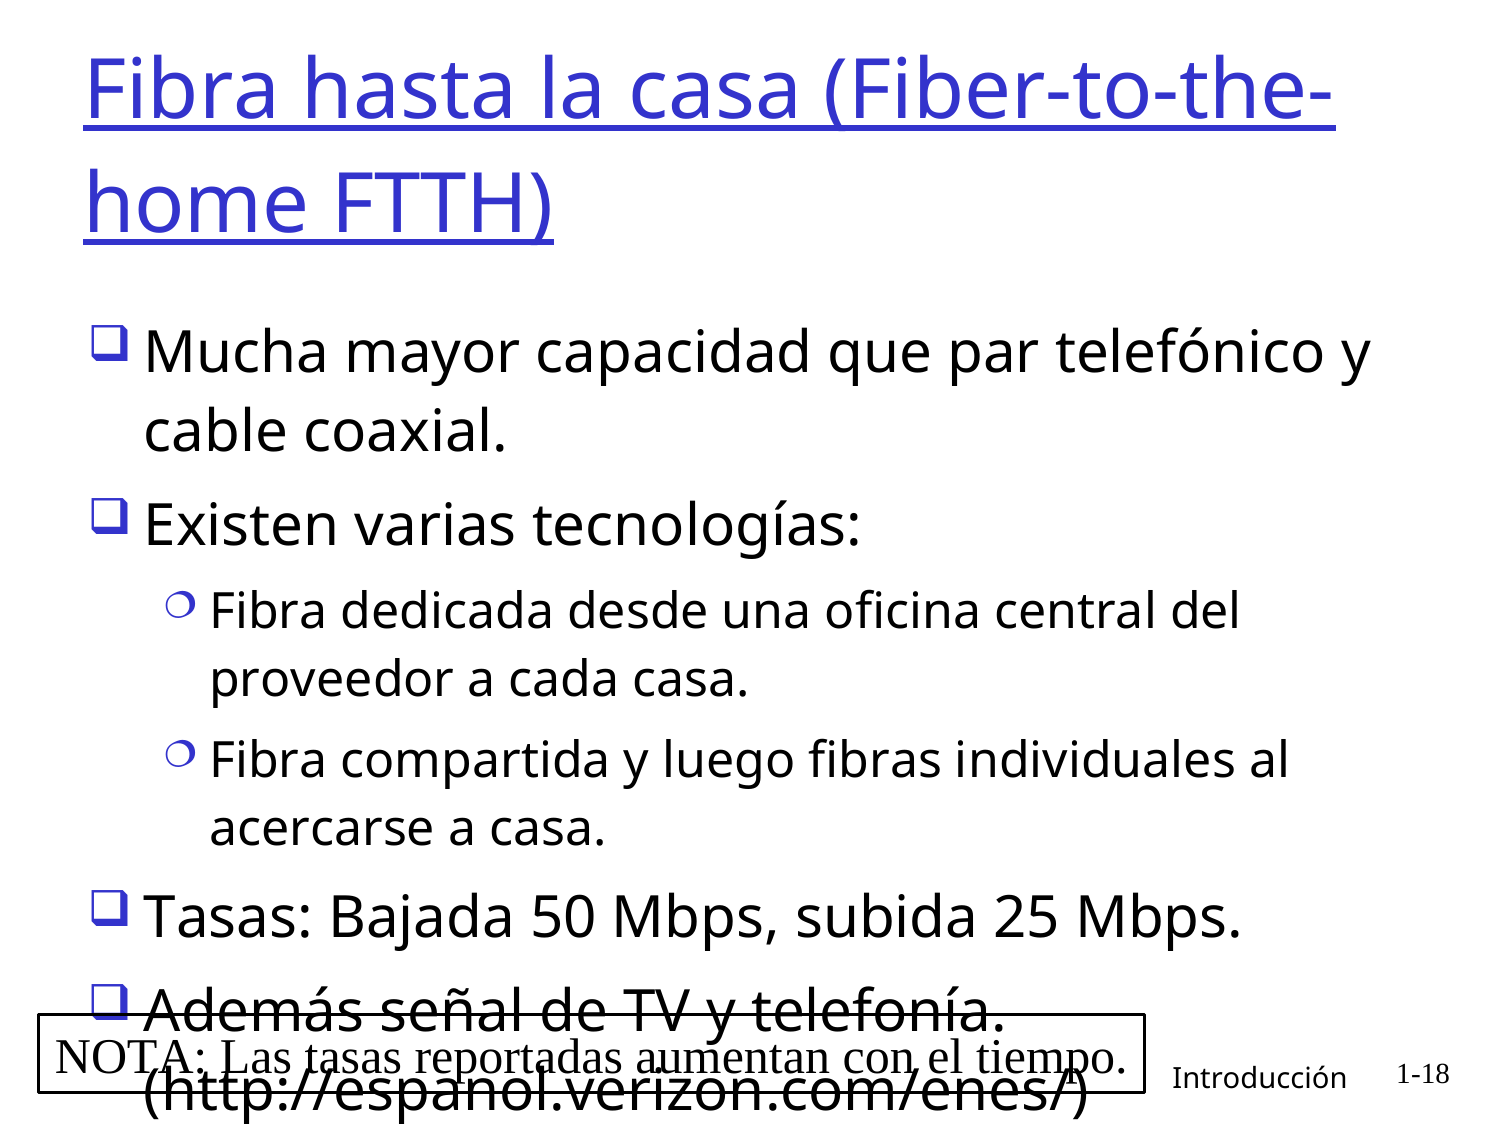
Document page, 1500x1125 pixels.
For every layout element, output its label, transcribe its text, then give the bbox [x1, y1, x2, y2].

title Fibra hasta la casa (Fiber-to-the-home FTTH) [83, 46, 1459, 241]
list Mucha mayor capacidad que par telefónico y cable coaxial. Existen varias tecnologías: Fibra dedicada desde una oficina central del proveedor a cada casa. Fibra compartida y luego fibras individuales al acercarse a casa. Tasas: Bajada 50 Mbps, subida 25 Mbps. Además señal de TV y telefonía. (http://espanol.verizon.com/enes/) [87, 310, 1463, 1094]
text_box NOTA: Las tasas reportadas aumentan con el tiempo. [38, 1014, 1141, 1093]
